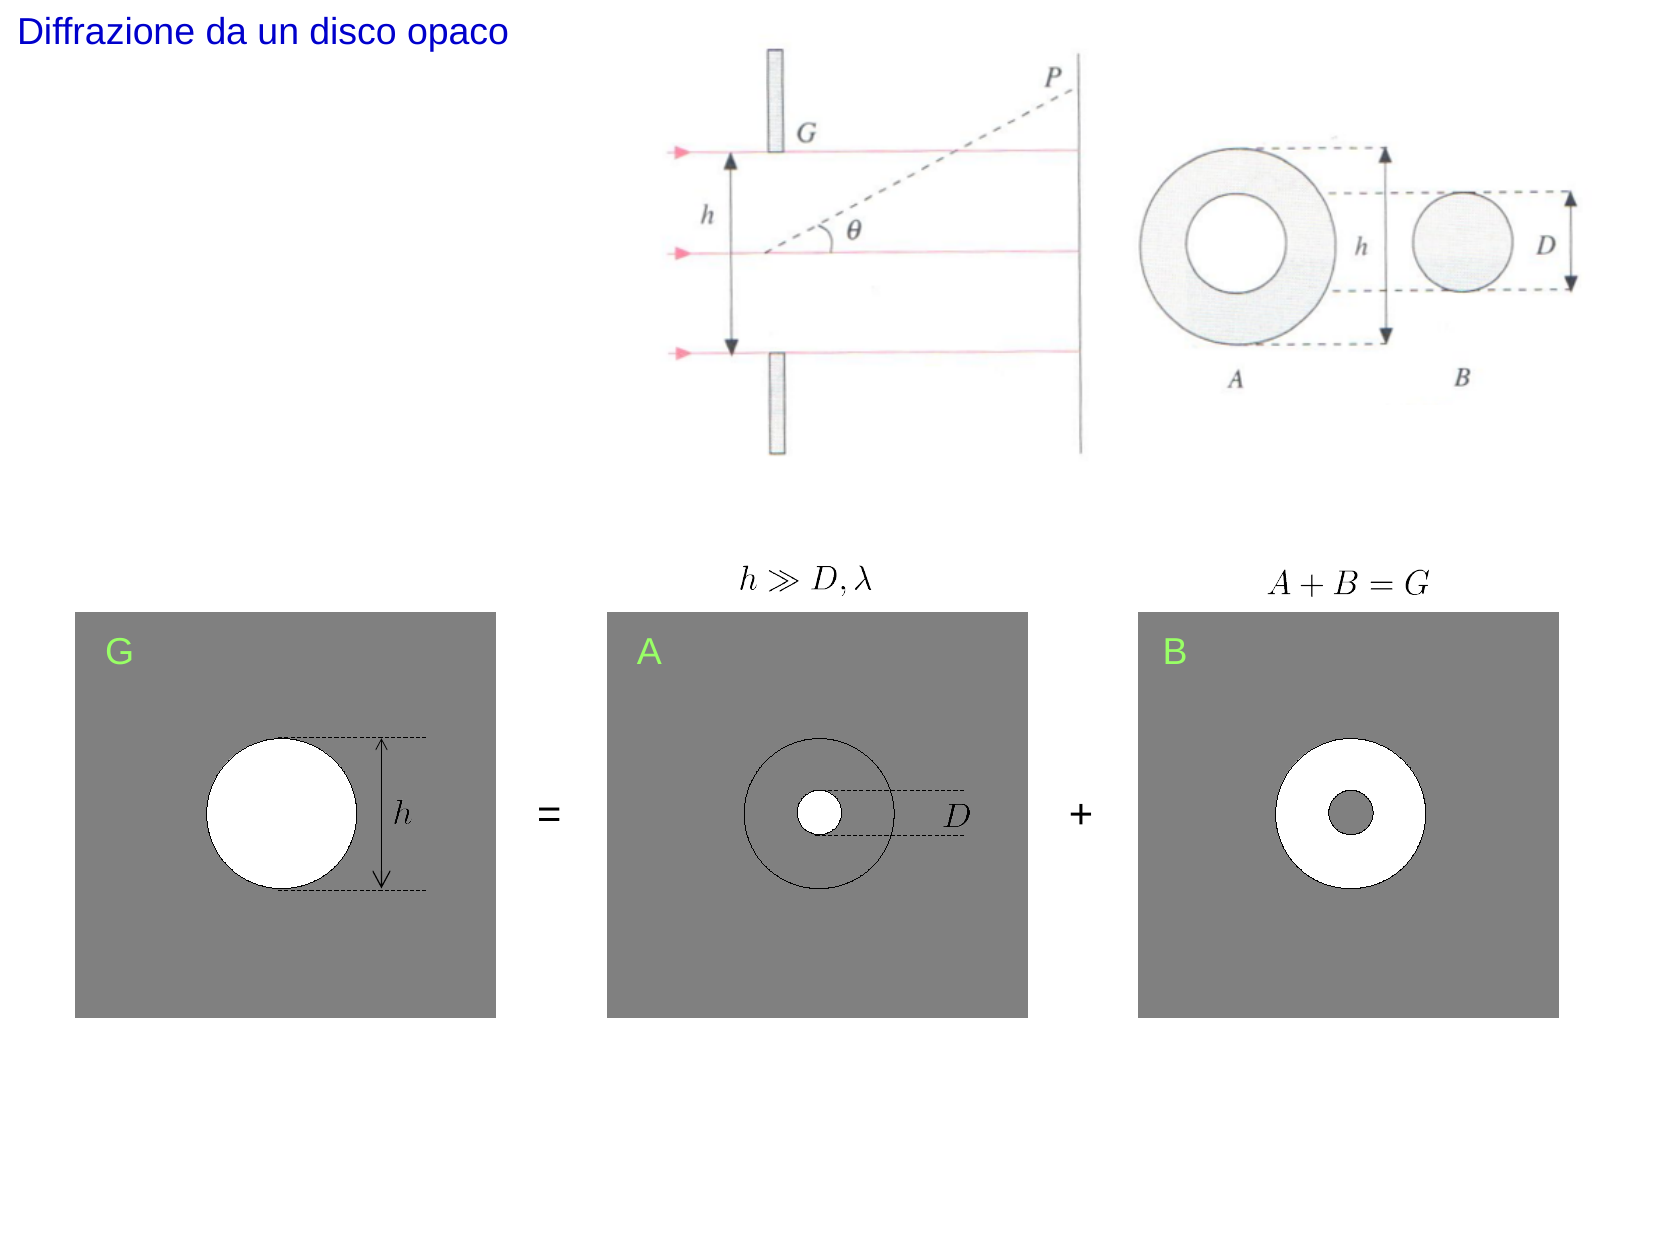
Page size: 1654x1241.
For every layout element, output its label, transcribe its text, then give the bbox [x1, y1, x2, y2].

text_box G [90, 622, 150, 680]
picture [740, 565, 874, 596]
picture [943, 803, 971, 827]
picture [1267, 569, 1431, 597]
text_box A [622, 622, 677, 680]
text_box [1138, 612, 1559, 1018]
text_box [75, 612, 496, 1018]
picture [648, 11, 1601, 492]
picture [394, 796, 412, 824]
text_box B [1147, 622, 1203, 680]
text_box = [522, 783, 577, 846]
text_box [607, 612, 1028, 1018]
text_box + [1053, 783, 1109, 846]
text_box Diffrazione da un disco opaco [2, 3, 721, 61]
